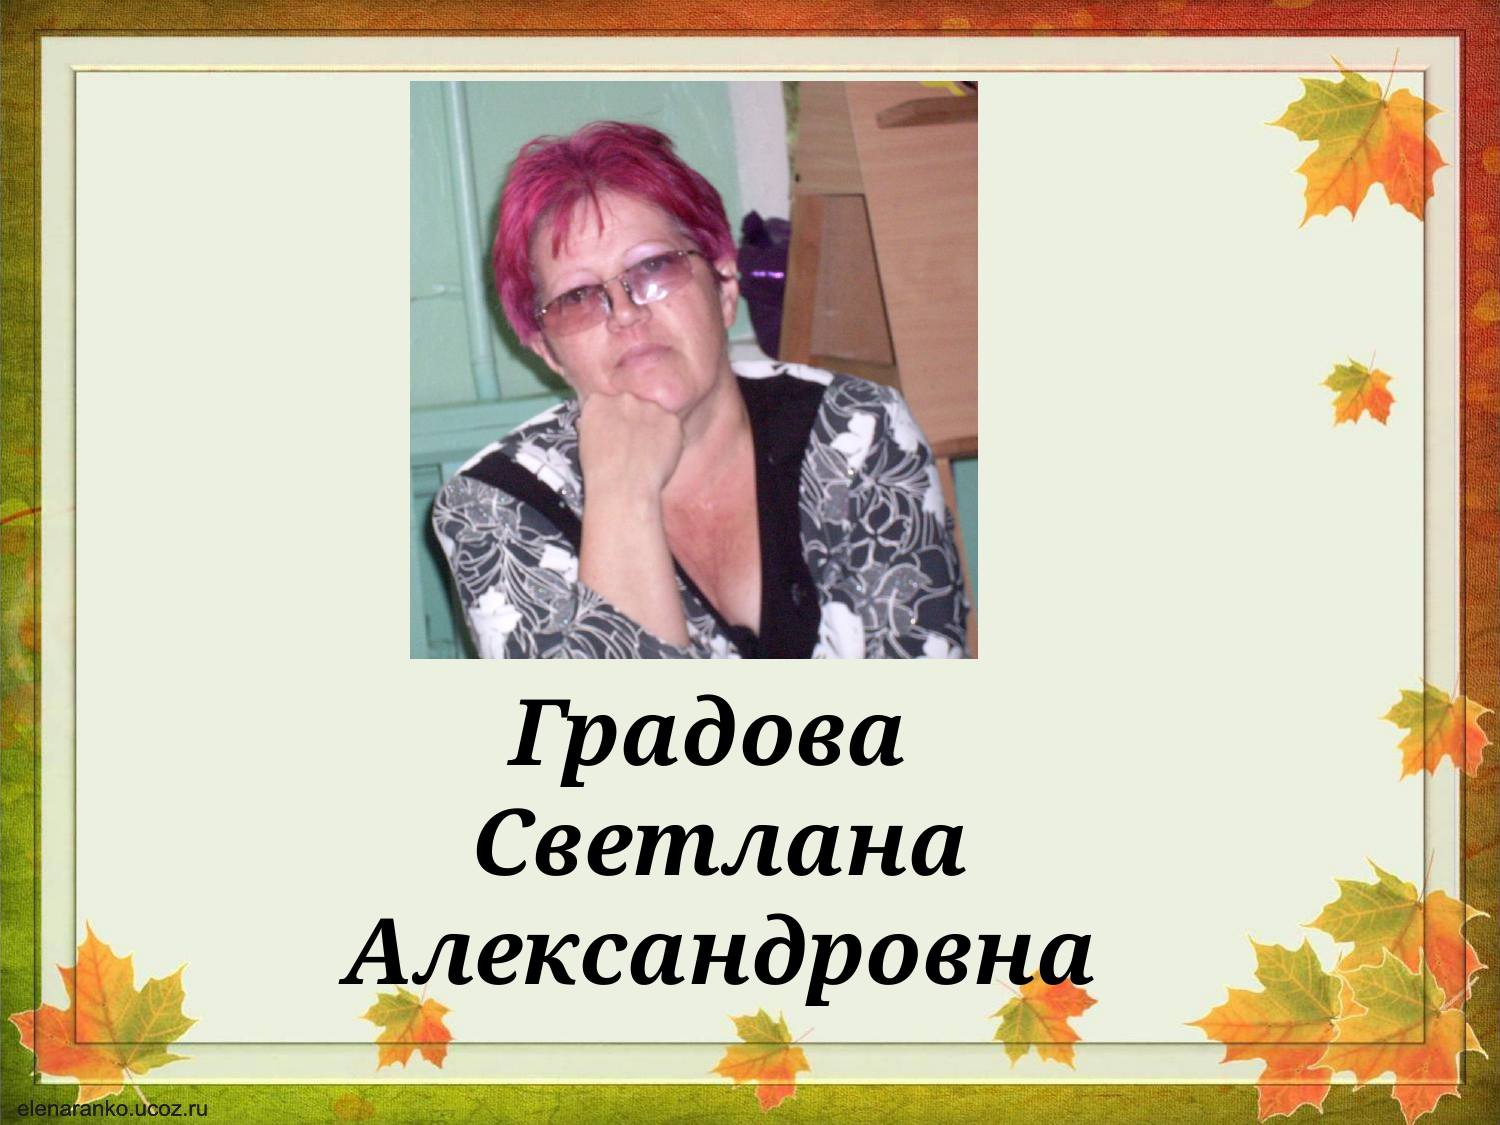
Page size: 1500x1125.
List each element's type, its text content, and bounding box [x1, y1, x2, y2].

list [75, 262, 632, 1006]
picture [0, 0, 1500, 1125]
title Градова Светлана Александровна [234, 621, 1208, 1056]
